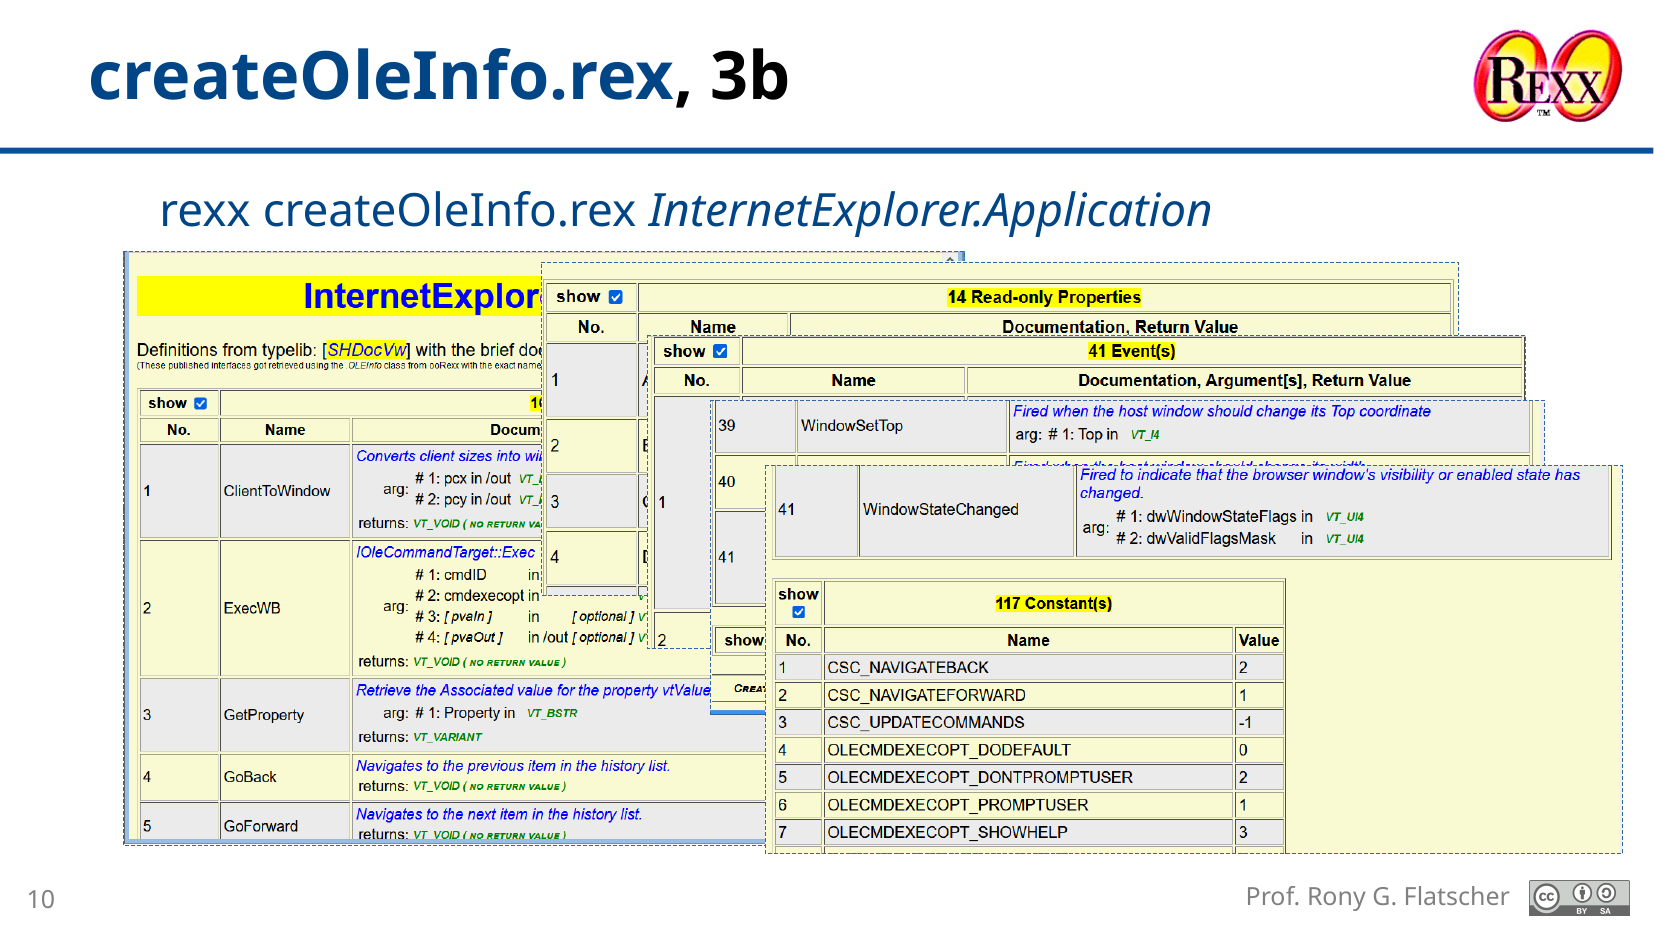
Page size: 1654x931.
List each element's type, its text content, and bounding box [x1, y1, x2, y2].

picture [123, 251, 1623, 854]
title createOleInfo.rex, 3b [29, 0, 1654, 148]
list rexx createOleInfo.rex InternetExplorer.Application [88, 177, 1577, 857]
